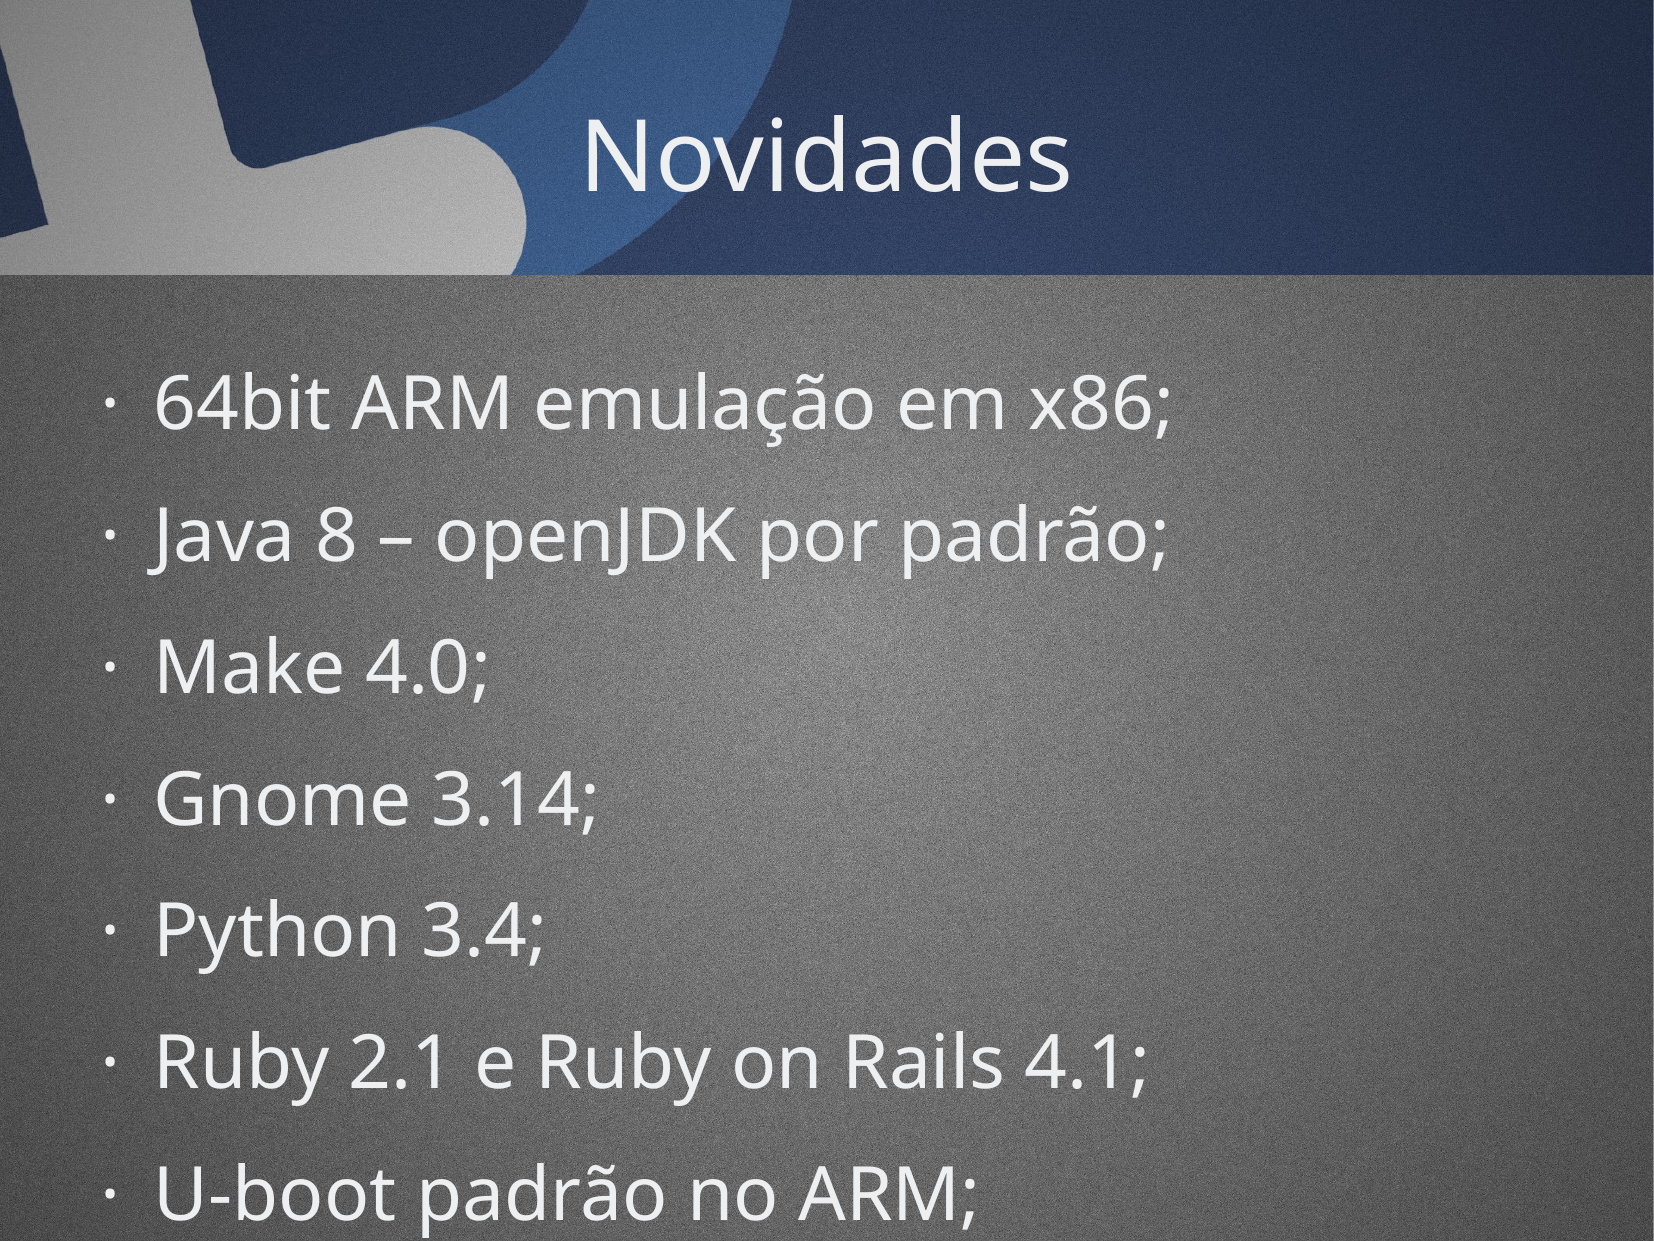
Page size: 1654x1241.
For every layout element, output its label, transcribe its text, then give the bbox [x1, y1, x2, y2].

title Novidades [82, 49, 1571, 257]
list 64bit ARM emulação em x86; Java 8 – openJDK por padrão; Make 4.0; Gnome 3.14; Python 3.4; Ruby 2.1 e Ruby on Rails 4.1; U-boot padrão no ARM; Wayland. [82, 349, 1571, 1165]
picture [0, 0, 1654, 1241]
